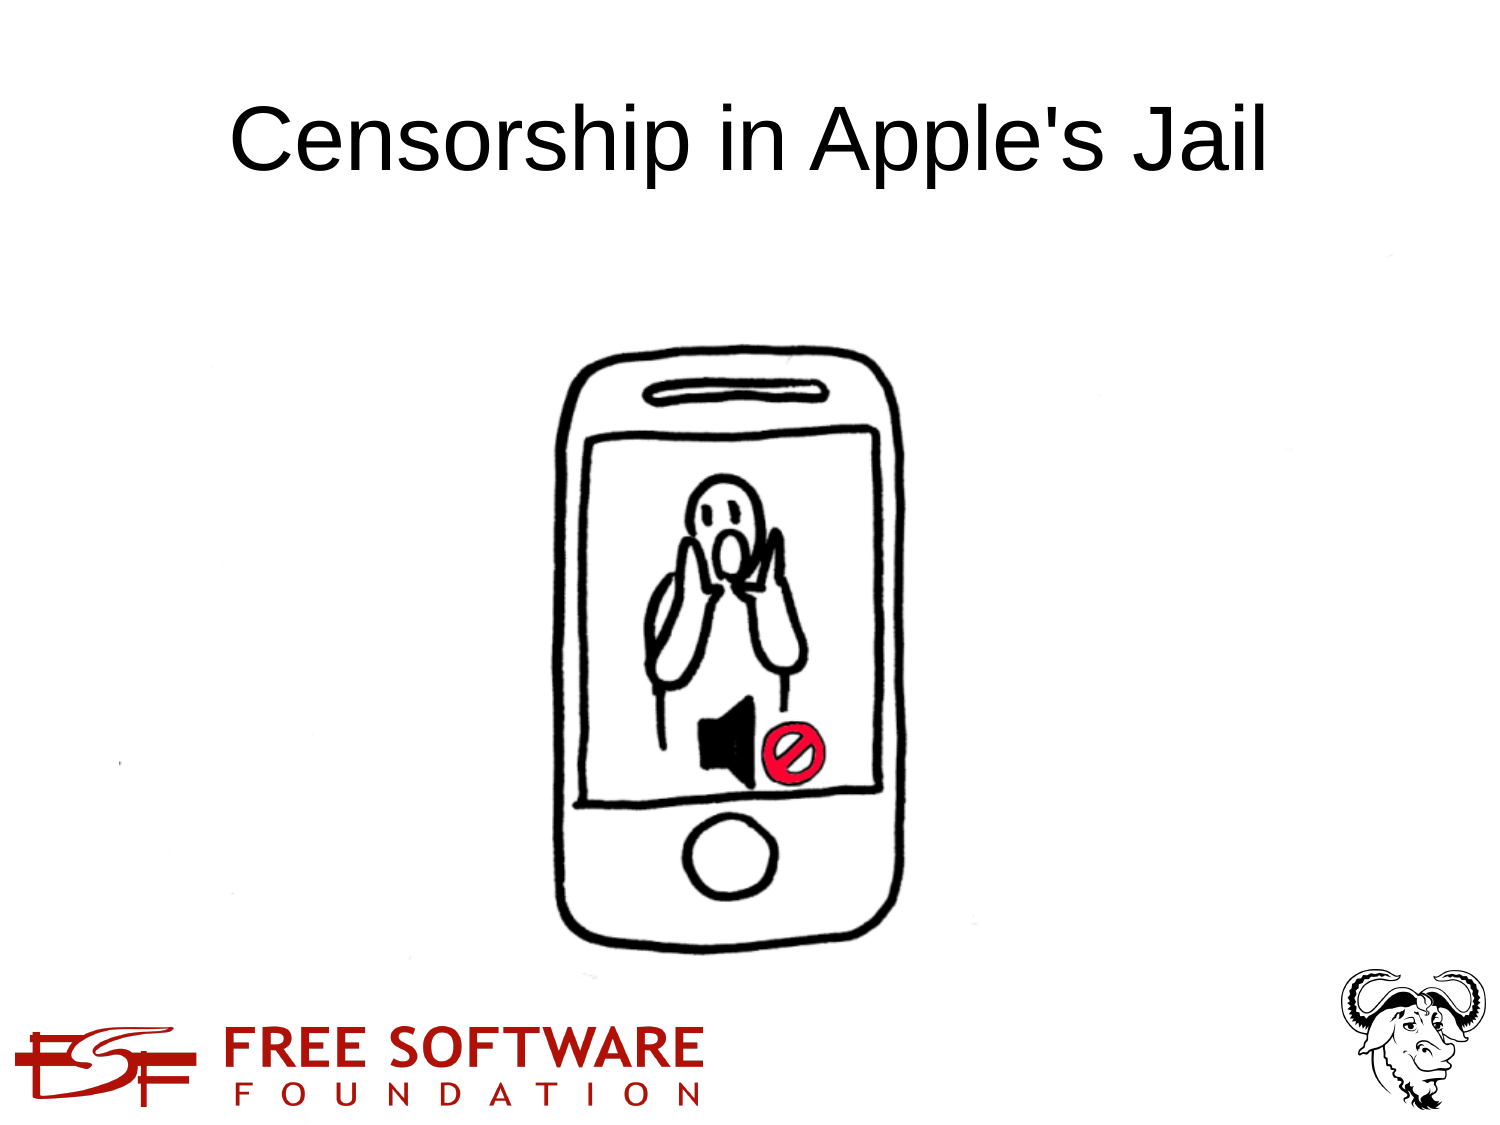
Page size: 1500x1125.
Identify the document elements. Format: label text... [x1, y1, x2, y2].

title Censorship in Apple's Jail [75, 45, 1426, 233]
picture [15, 233, 1486, 1125]
